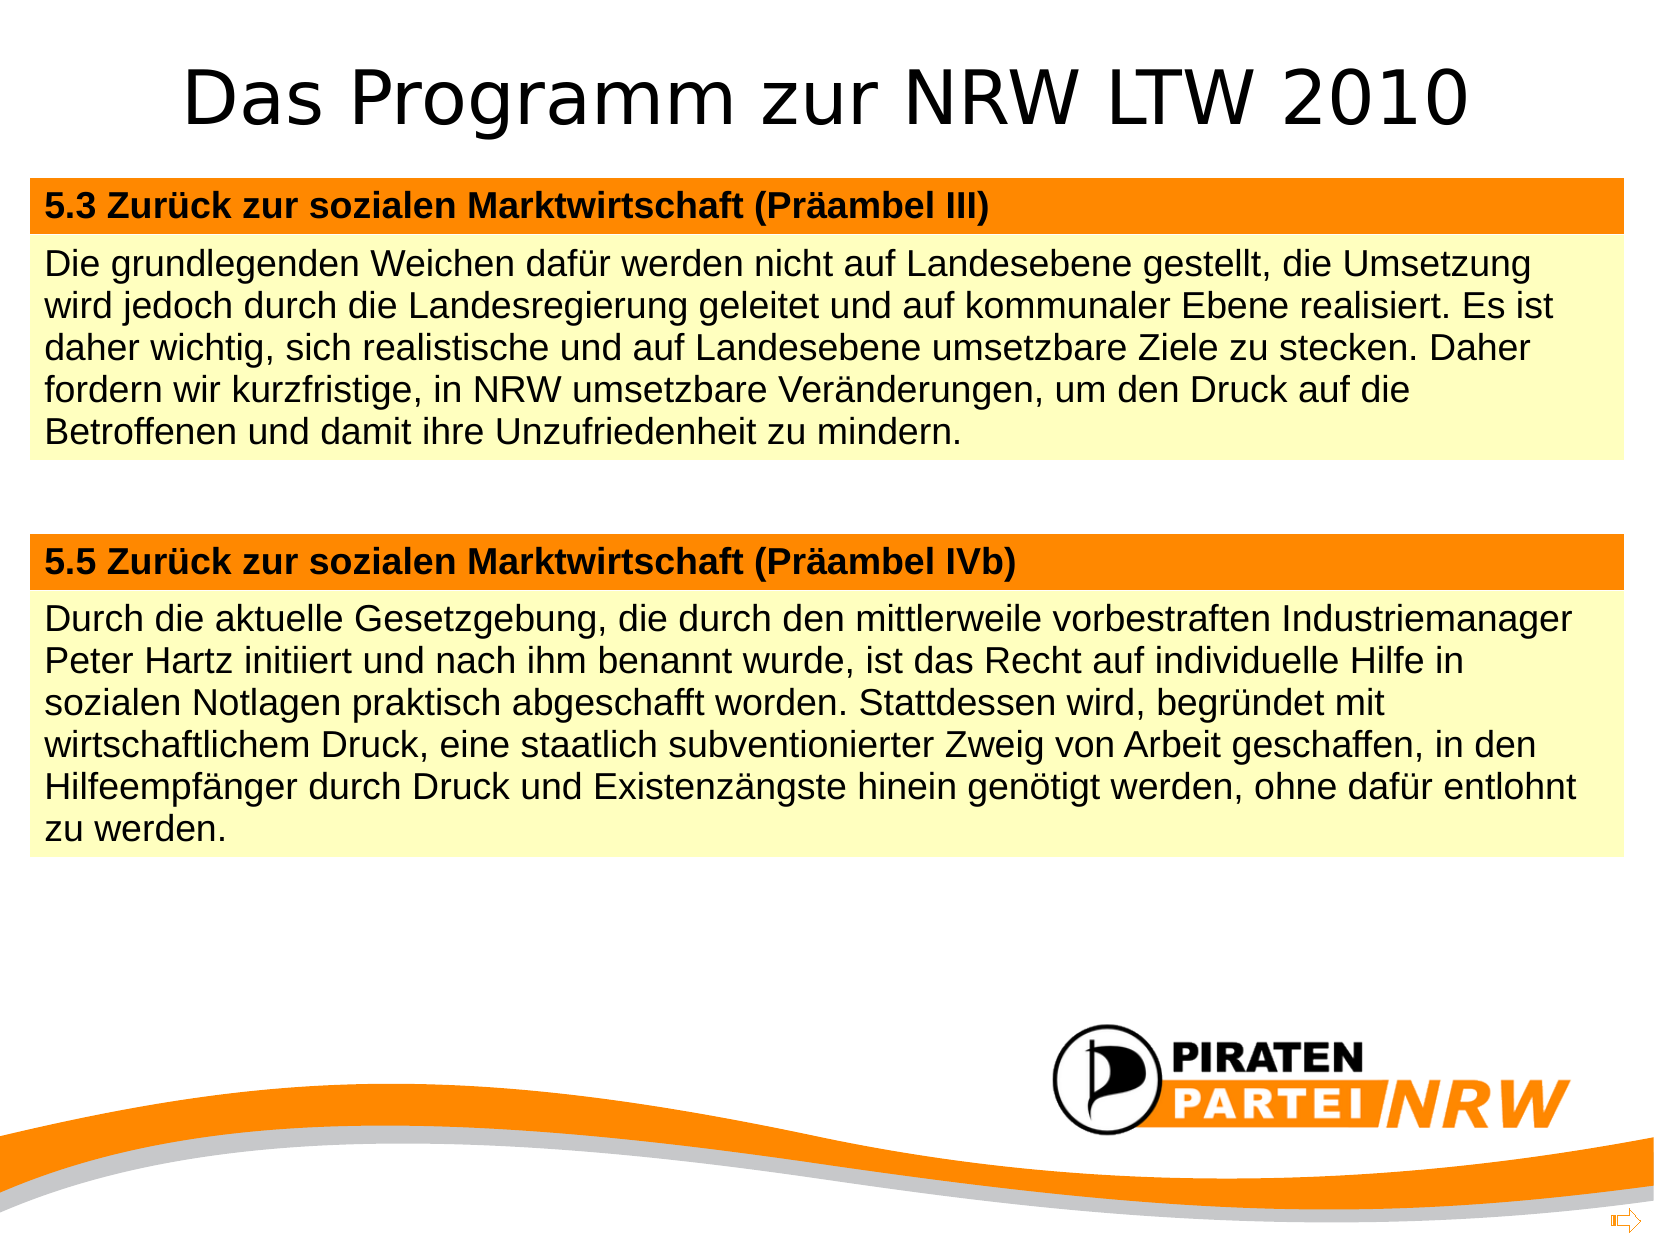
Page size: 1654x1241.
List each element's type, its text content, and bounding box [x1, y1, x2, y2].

picture [1045, 1021, 1579, 1140]
table_header 5.3 Zurück zur sozialen Marktwirtschaft (Präambel III) [30, 178, 1624, 234]
table_cell Durch die aktuelle Gesetzgebung, die durch den mittlerweile vorbestraften Industriemanager Peter Hartz initiiert und nach ihm benannt wurde, ist das Recht auf individuelle Hilfe in sozialen Notlagen praktisch abgeschafft worden. Stattdessen wird, begründet mit wirtschaftlichem Druck, eine staatlich subventionierter Zweig von Arbeit geschaffen, in den Hilfeempfänger durch Druck und Existenzängste hinein genötigt werden, ohne dafür entlohnt zu werden. [30, 591, 1624, 857]
table_cell Die grundlegenden Weichen dafür werden nicht auf Landesebene gestellt, die Umsetzung wird jedoch durch die Landesregierung geleitet und auf kommunaler Ebene realisiert. Es ist daher wichtig, sich realistische und auf Landesebene umsetzbare Ziele zu stecken. Daher fordern wir kurzfristige, in NRW umsetzbare Veränderungen, um den Druck auf die Betroffenen und damit ihre Unzufriedenheit zu mindern. [30, 235, 1624, 460]
table_header 5.5 Zurück zur sozialen Marktwirtschaft (Präambel IVb) [30, 534, 1624, 590]
title Das Programm zur NRW LTW 2010 [82, 54, 1571, 143]
